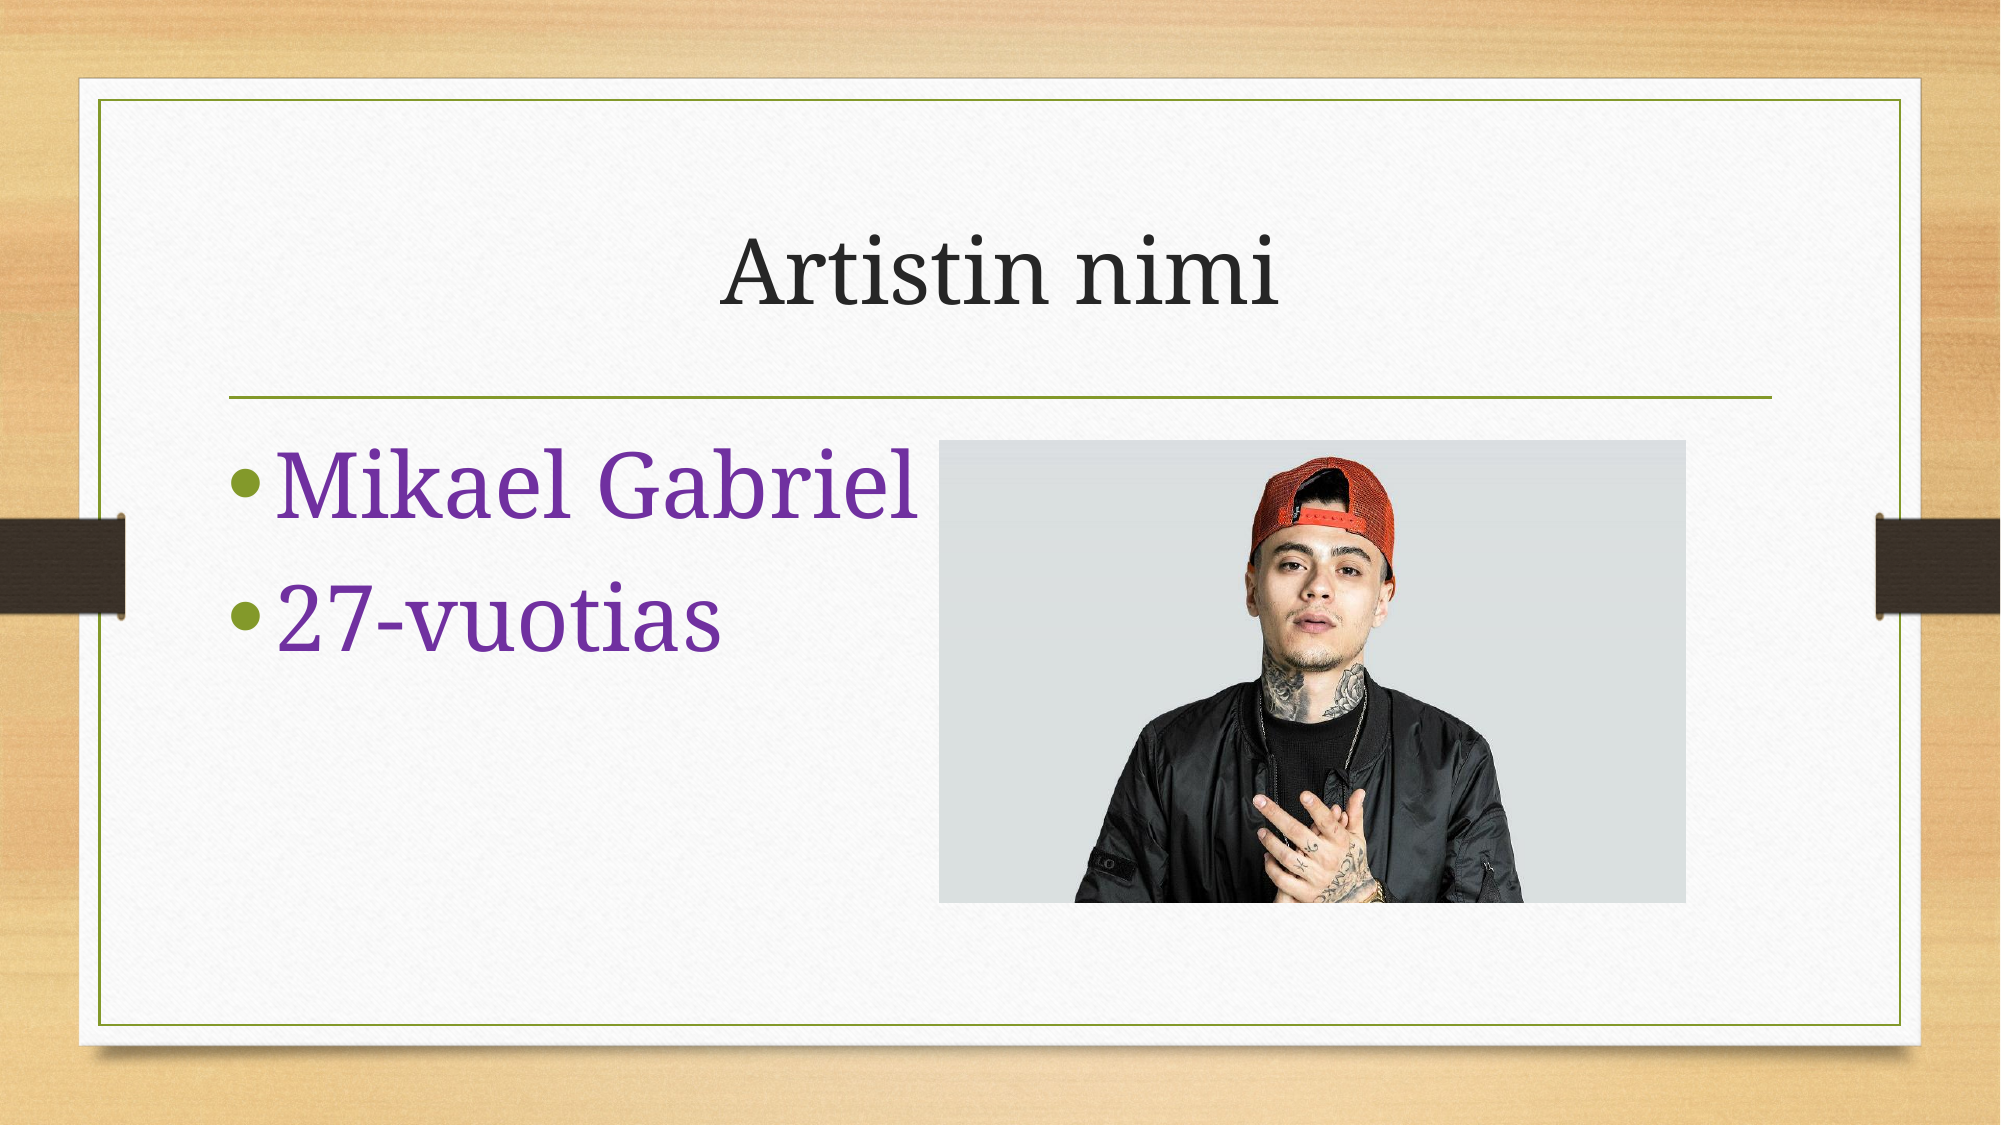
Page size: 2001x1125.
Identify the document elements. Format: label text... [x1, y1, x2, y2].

picture [939, 440, 1686, 903]
title Artistin nimi [212, 161, 1788, 376]
list Mikael Gabriel 27-vuotias [212, 419, 1788, 964]
